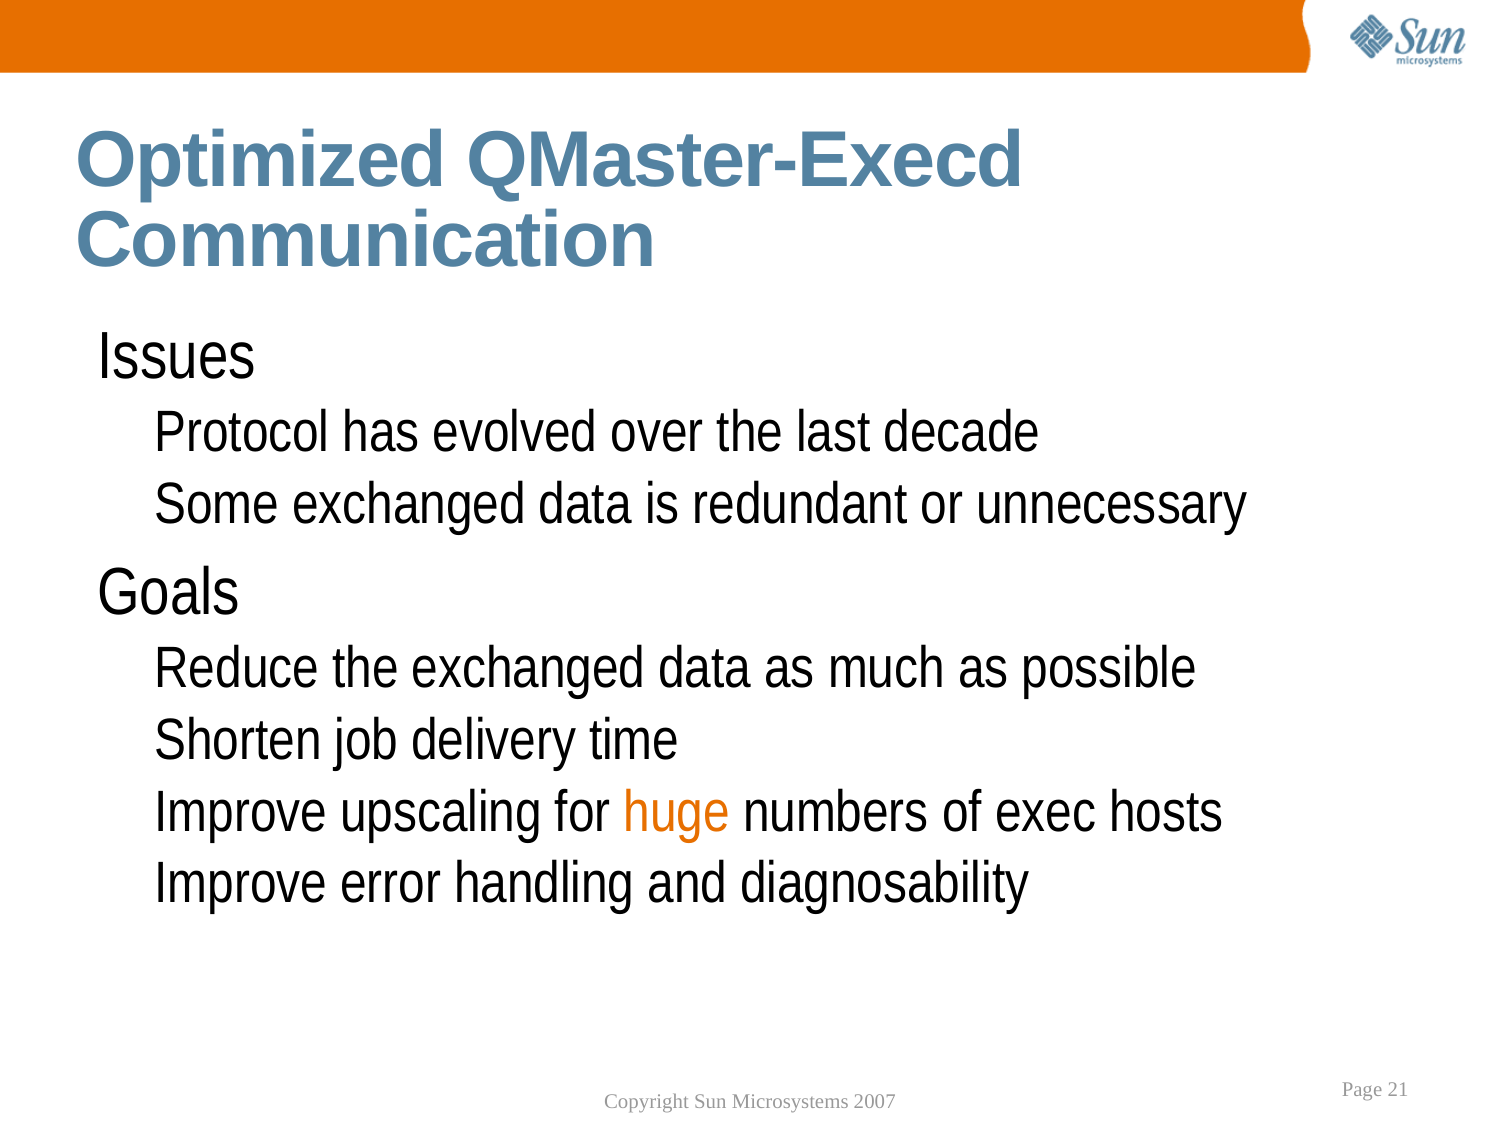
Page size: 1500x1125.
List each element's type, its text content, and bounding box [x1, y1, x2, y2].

title Optimized QMaster-Execd Communication [75, 122, 1438, 292]
list Issues Protocol has evolved over the last decade Some exchanged data is redundant or unnecessary Goals Reduce the exchanged data as much as possible Shorten job delivery time Improve upscaling for huge numbers of exec hosts Improve error handling and diagnosability [78, 326, 1428, 1021]
picture [0, 0, 1500, 75]
